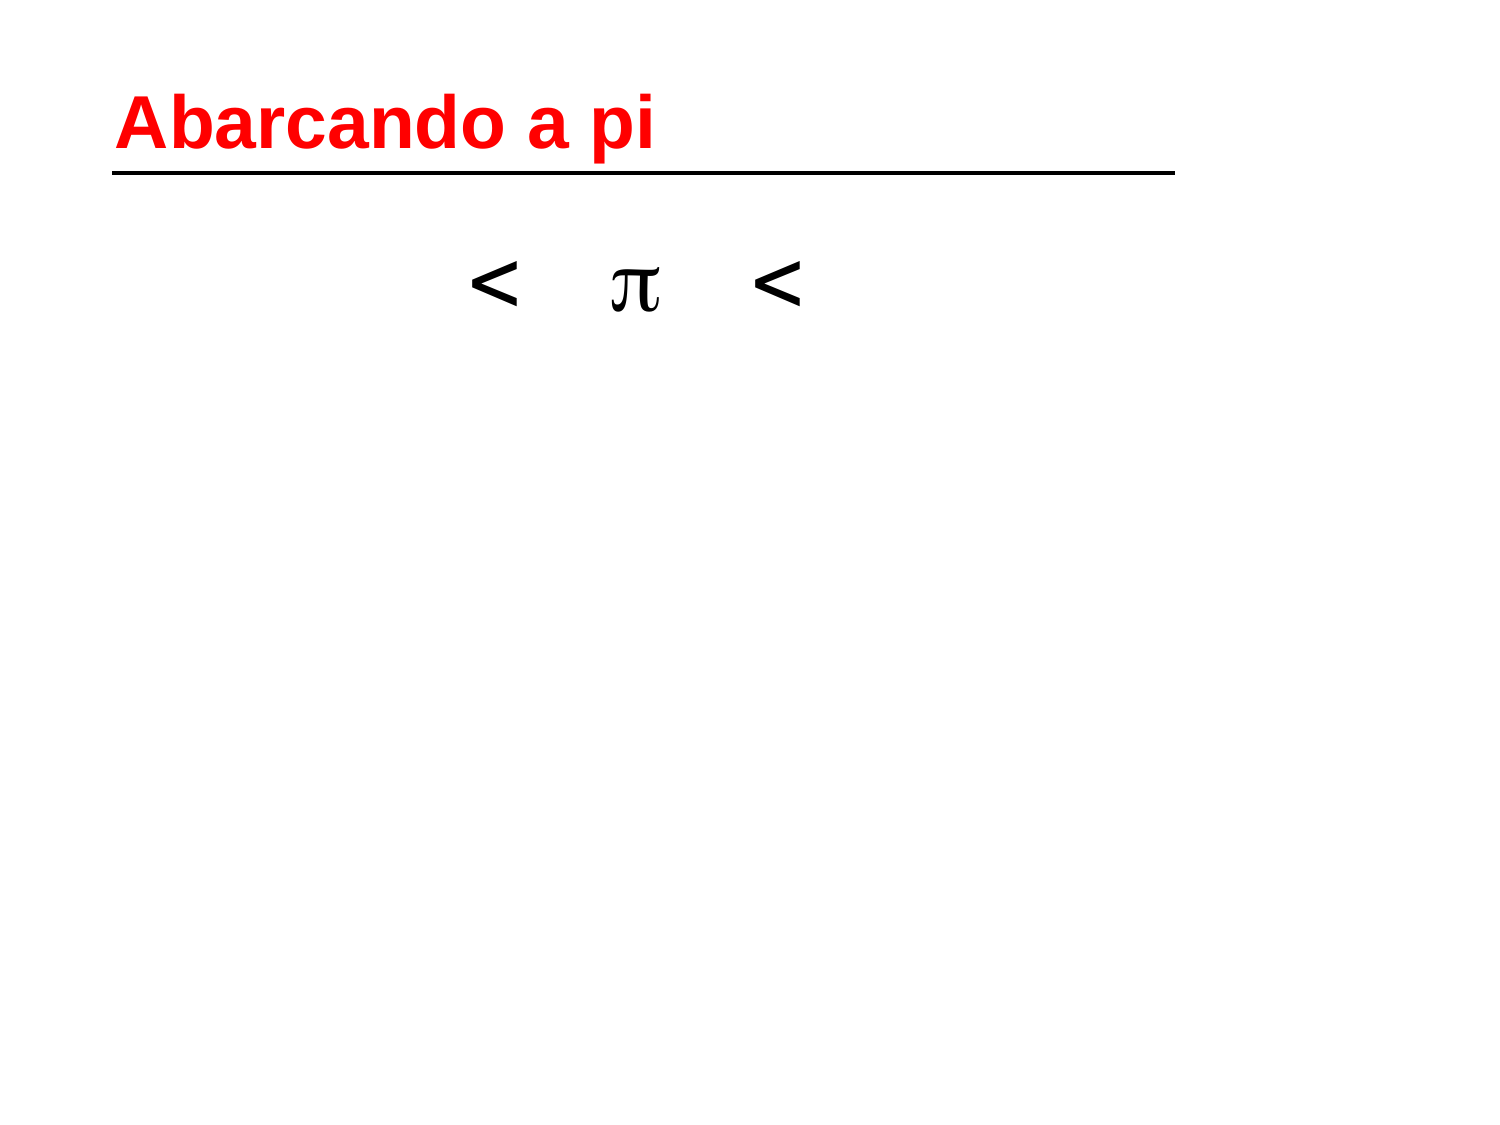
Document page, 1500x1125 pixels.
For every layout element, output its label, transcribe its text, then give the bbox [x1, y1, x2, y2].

text_box Abarcando a pi [100, 66, 1376, 171]
chart [453, 243, 821, 354]
